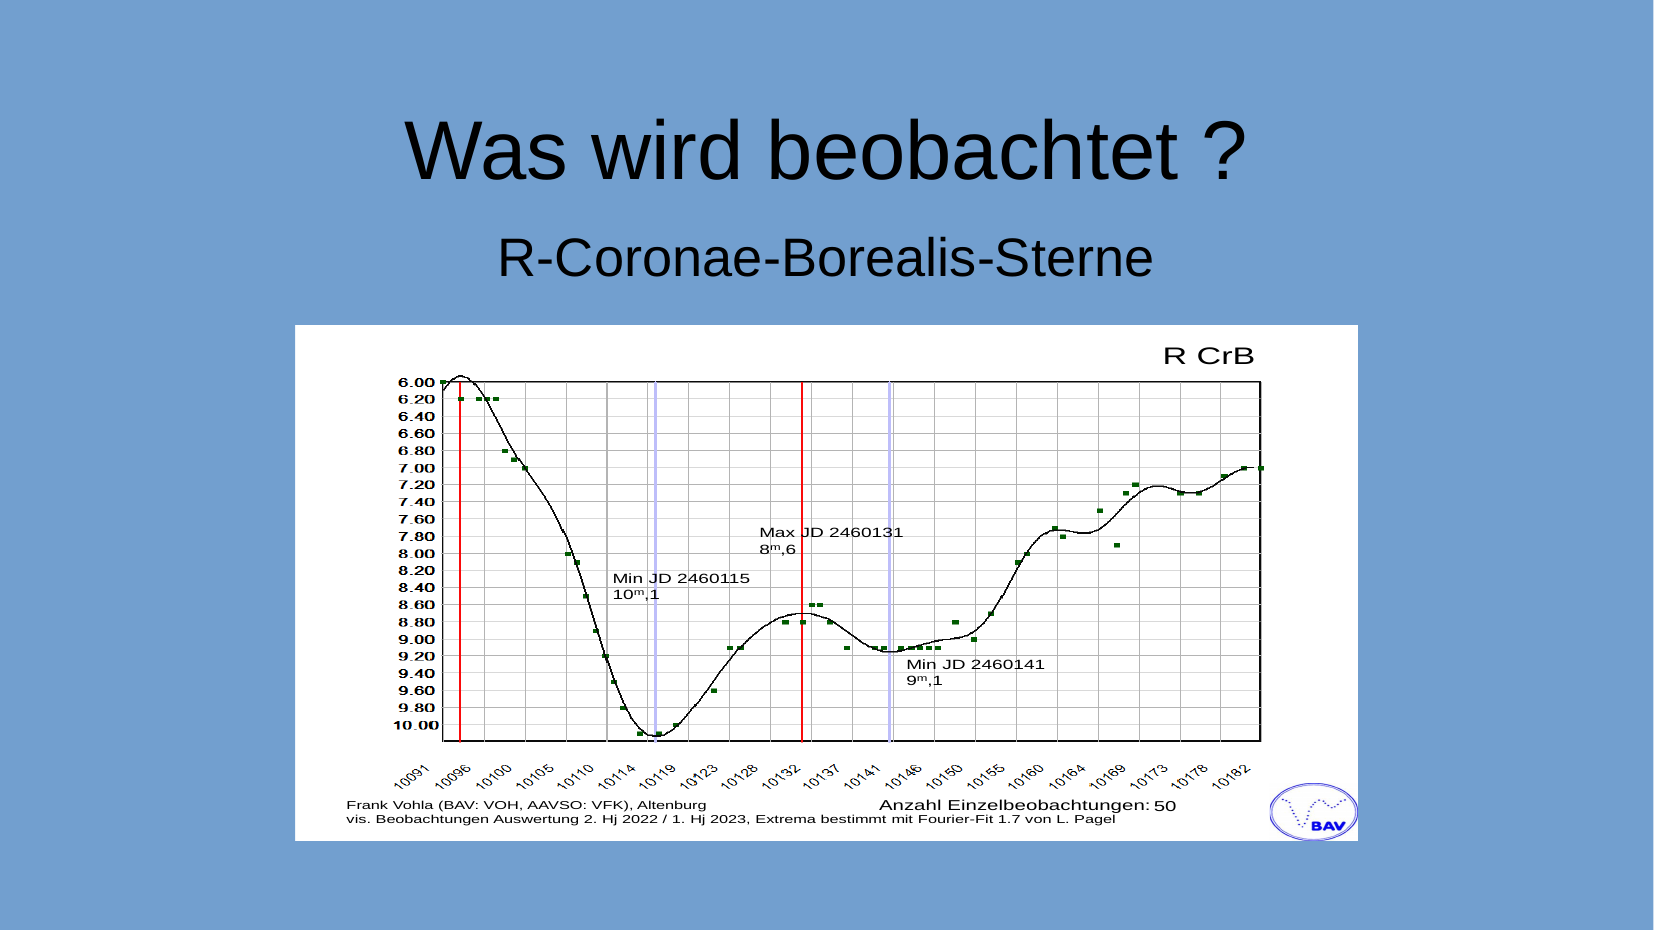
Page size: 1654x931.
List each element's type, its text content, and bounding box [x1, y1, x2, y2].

text_box Was wird beobachtet ? R-Coronae-Borealis-Sterne [29, 29, 1625, 931]
picture [295, 324, 1359, 841]
